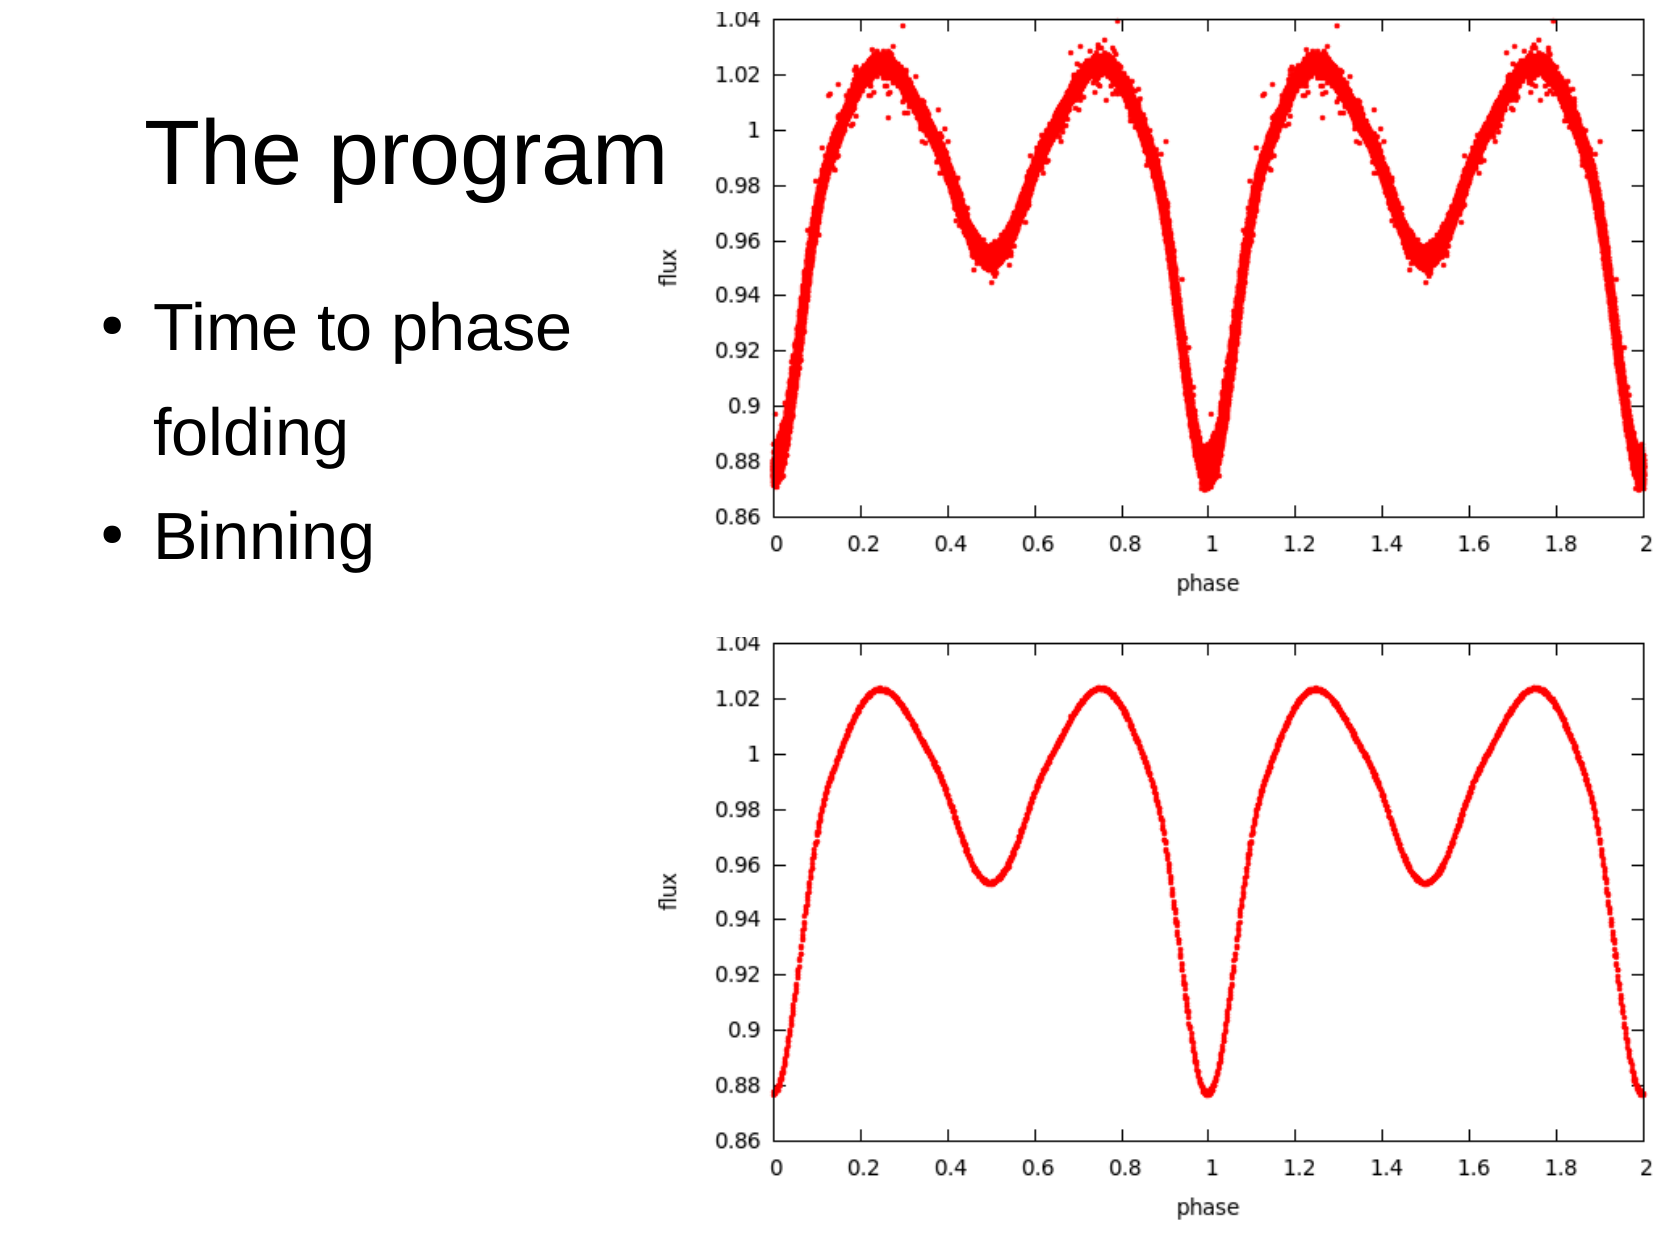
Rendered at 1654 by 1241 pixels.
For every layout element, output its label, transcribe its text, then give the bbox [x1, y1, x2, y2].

list Time to phase folding Binning [82, 290, 1538, 1010]
title The program [82, 49, 733, 257]
picture [649, 12, 1654, 615]
picture [649, 637, 1654, 1239]
